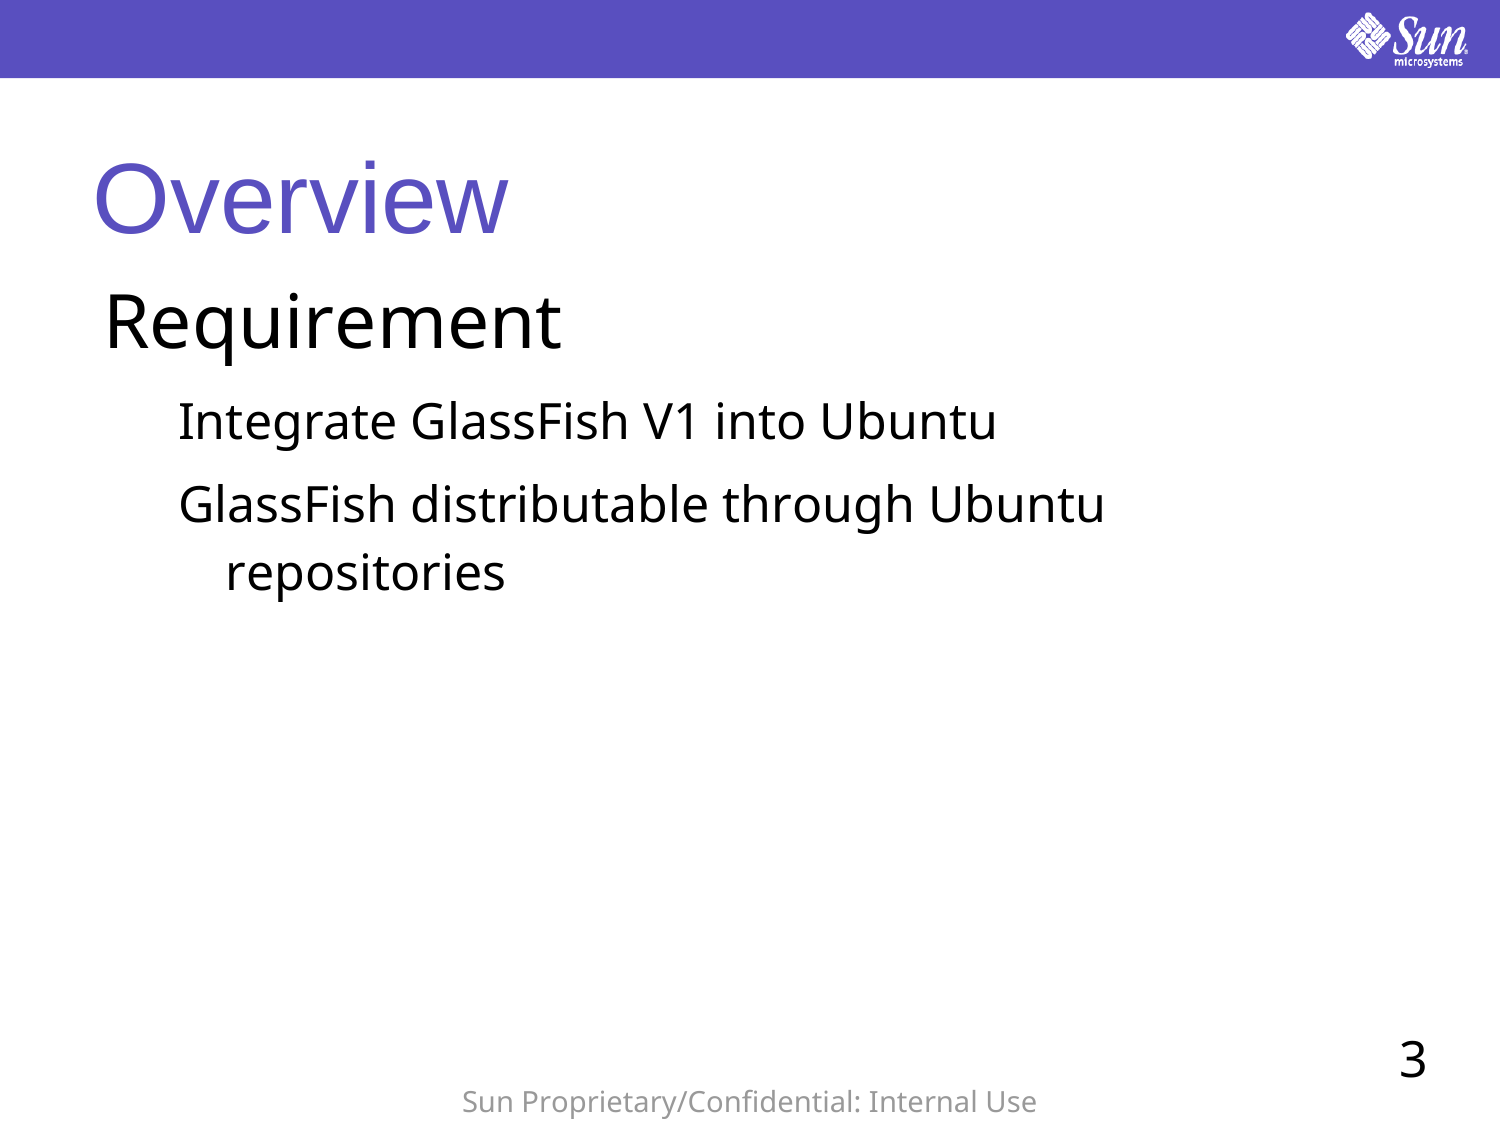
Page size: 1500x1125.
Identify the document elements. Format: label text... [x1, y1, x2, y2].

picture [1342, 8, 1471, 71]
list Requirement Integrate GlassFish V1 into Ubuntu GlassFish distributable through Ubuntu repositories [83, 268, 1365, 978]
title Overview [93, 99, 1455, 311]
